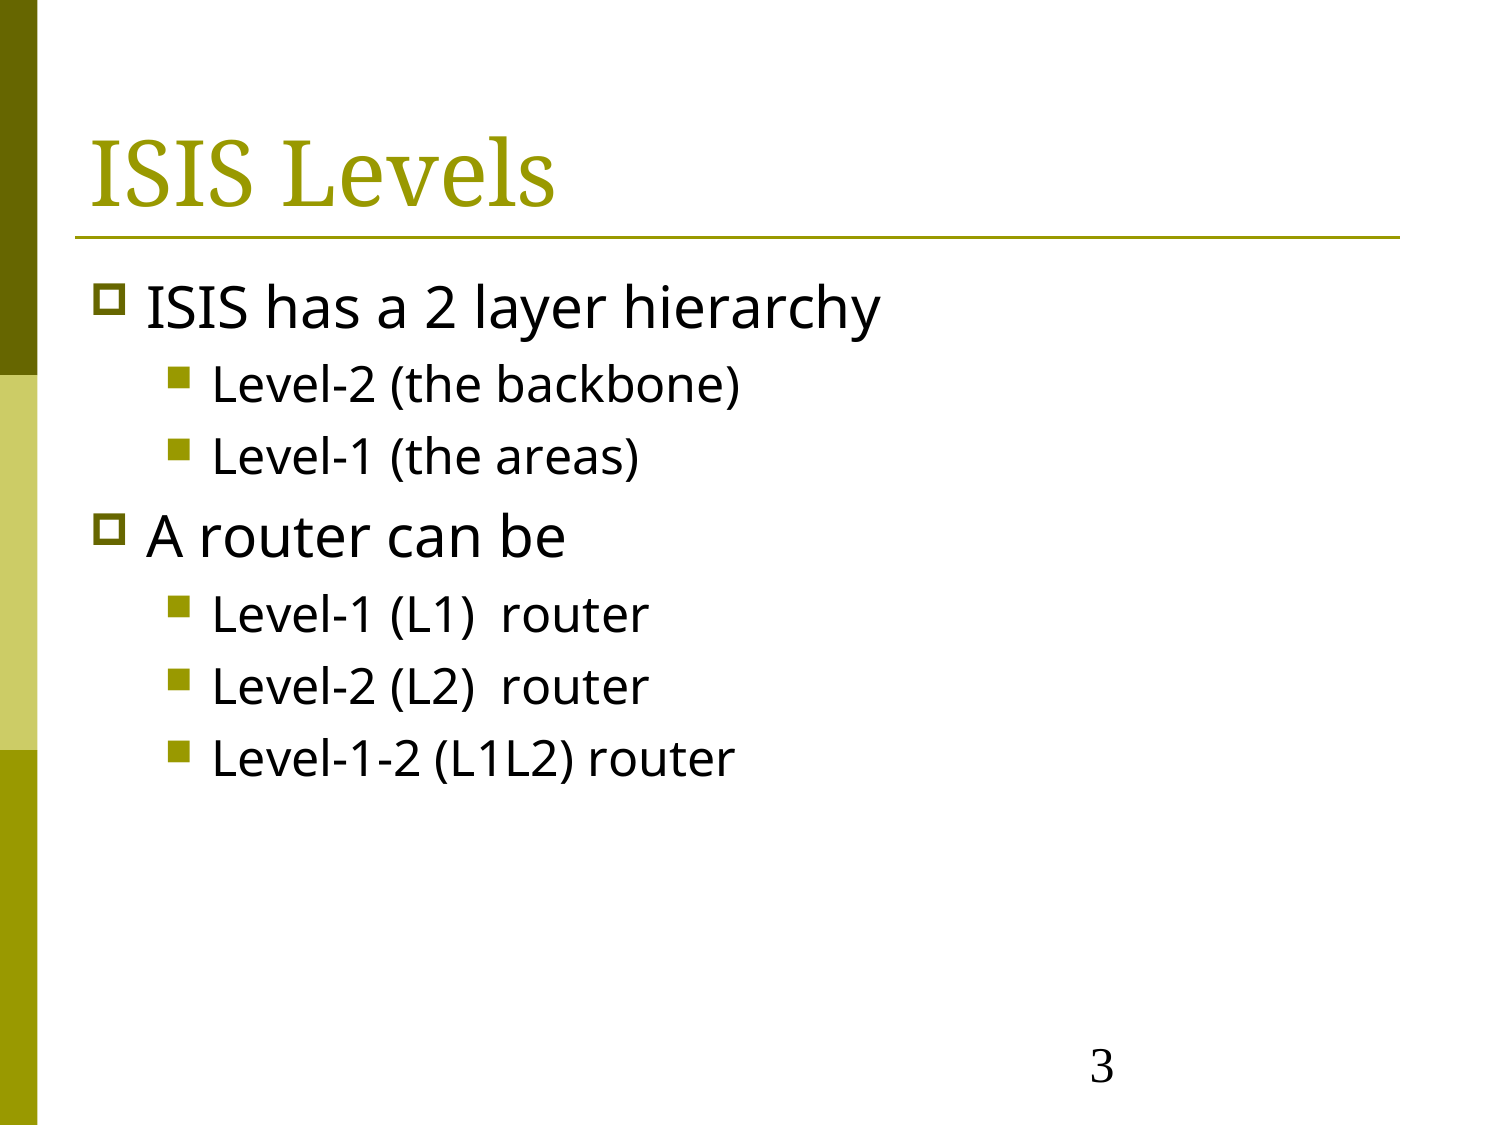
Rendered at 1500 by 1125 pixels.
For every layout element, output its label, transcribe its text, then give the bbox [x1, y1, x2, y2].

list ISIS has a 2 layer hierarchy Level-2 (the backbone) Level-1 (the areas) A router can be Level-1 (L1) router Level-2 (L2) router Level-1-2 (L1L2) router [75, 262, 1426, 1006]
title ISIS Levels [75, 45, 1426, 233]
